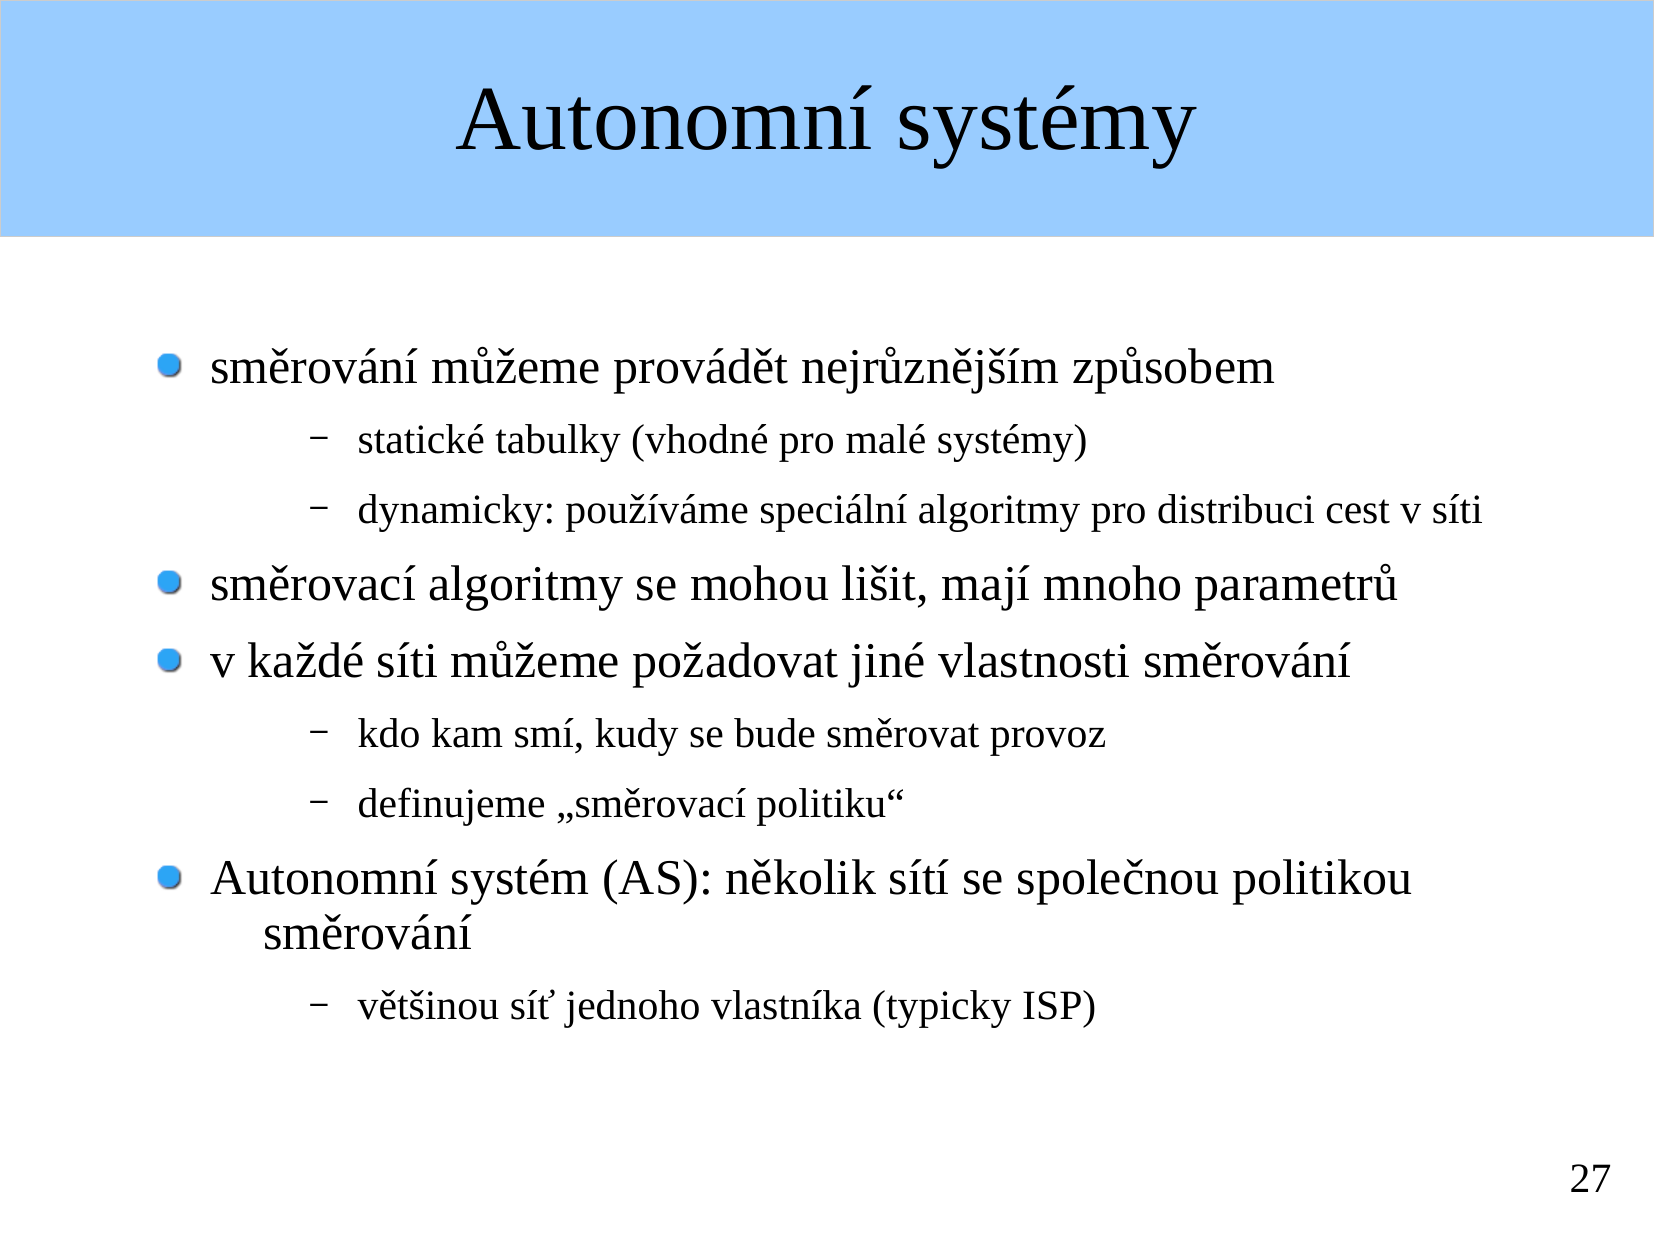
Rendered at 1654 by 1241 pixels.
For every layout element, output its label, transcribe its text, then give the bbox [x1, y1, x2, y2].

list směrování můžeme provádět nejrůznějším způsobem statické tabulky (vhodné pro malé systémy) dynamicky: používáme speciální algoritmy pro distribuci cest v síti směrovací algoritmy se mohou lišit, mají mnoho parametrů v každé síti můžeme požadovat jiné vlastnosti směrování kdo kam smí, kudy se bude směrovat provoz definujeme „směrovací politiku“ Autonomní systém (AS): několik sítí se společnou politikou směrování většinou síť jednoho vlastníka (typicky ISP) [121, 338, 1566, 1170]
title Autonomní systémy [0, 0, 1654, 237]
